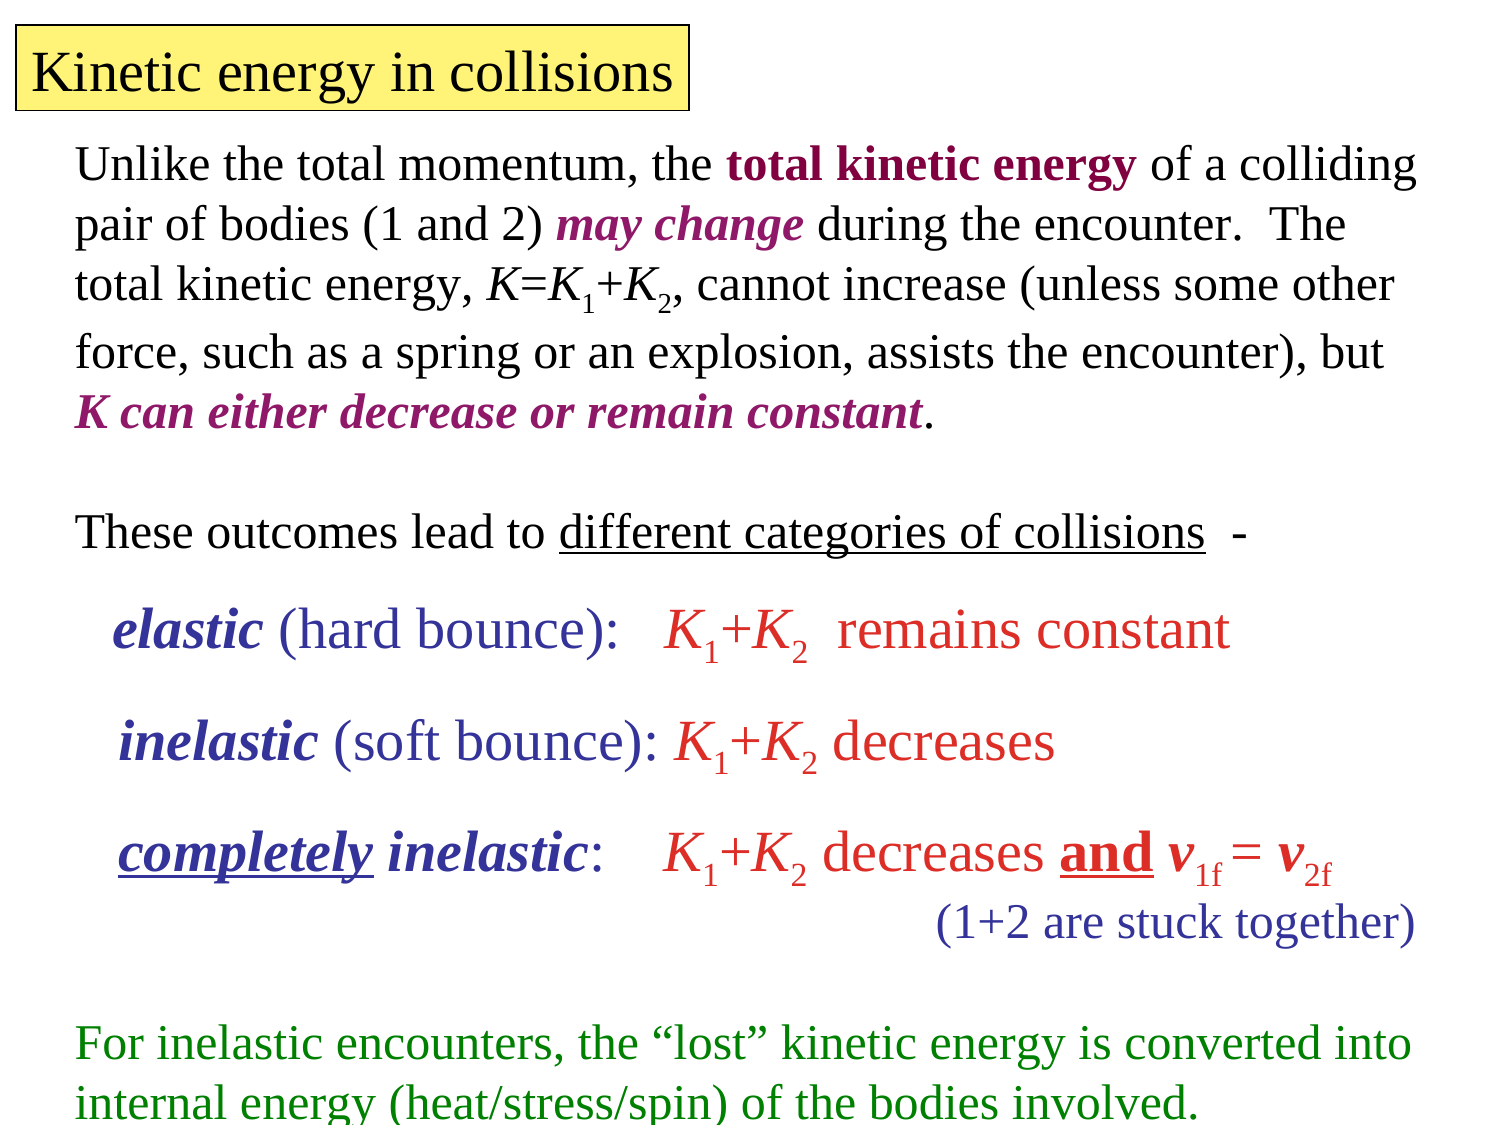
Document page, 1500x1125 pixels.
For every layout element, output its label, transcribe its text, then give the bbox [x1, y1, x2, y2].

text_box Kinetic energy in collisions [16, 24, 690, 111]
text_box Unlike the total momentum, the total kinetic energy of a colliding pair of bodies (1 and 2) may change during the encounter. The total kinetic energy, K=K1+K2, cannot increase (unless some other force, such as a spring or an explosion, assists the encounter), but K can either decrease or remain constant. These outcomes lead to different categories of collisions - elastic (hard bounce): K1+K2 remains constant inelastic (soft bounce): K1+K2 decreases completely inelastic: K1+K2 decreases and v1f = v2f (1+2 are stuck together) For inelastic encounters, the “lost” kinetic energy is converted into internal energy (heat/stress/spin) of the bodies involved. [59, 122, 1438, 1125]
